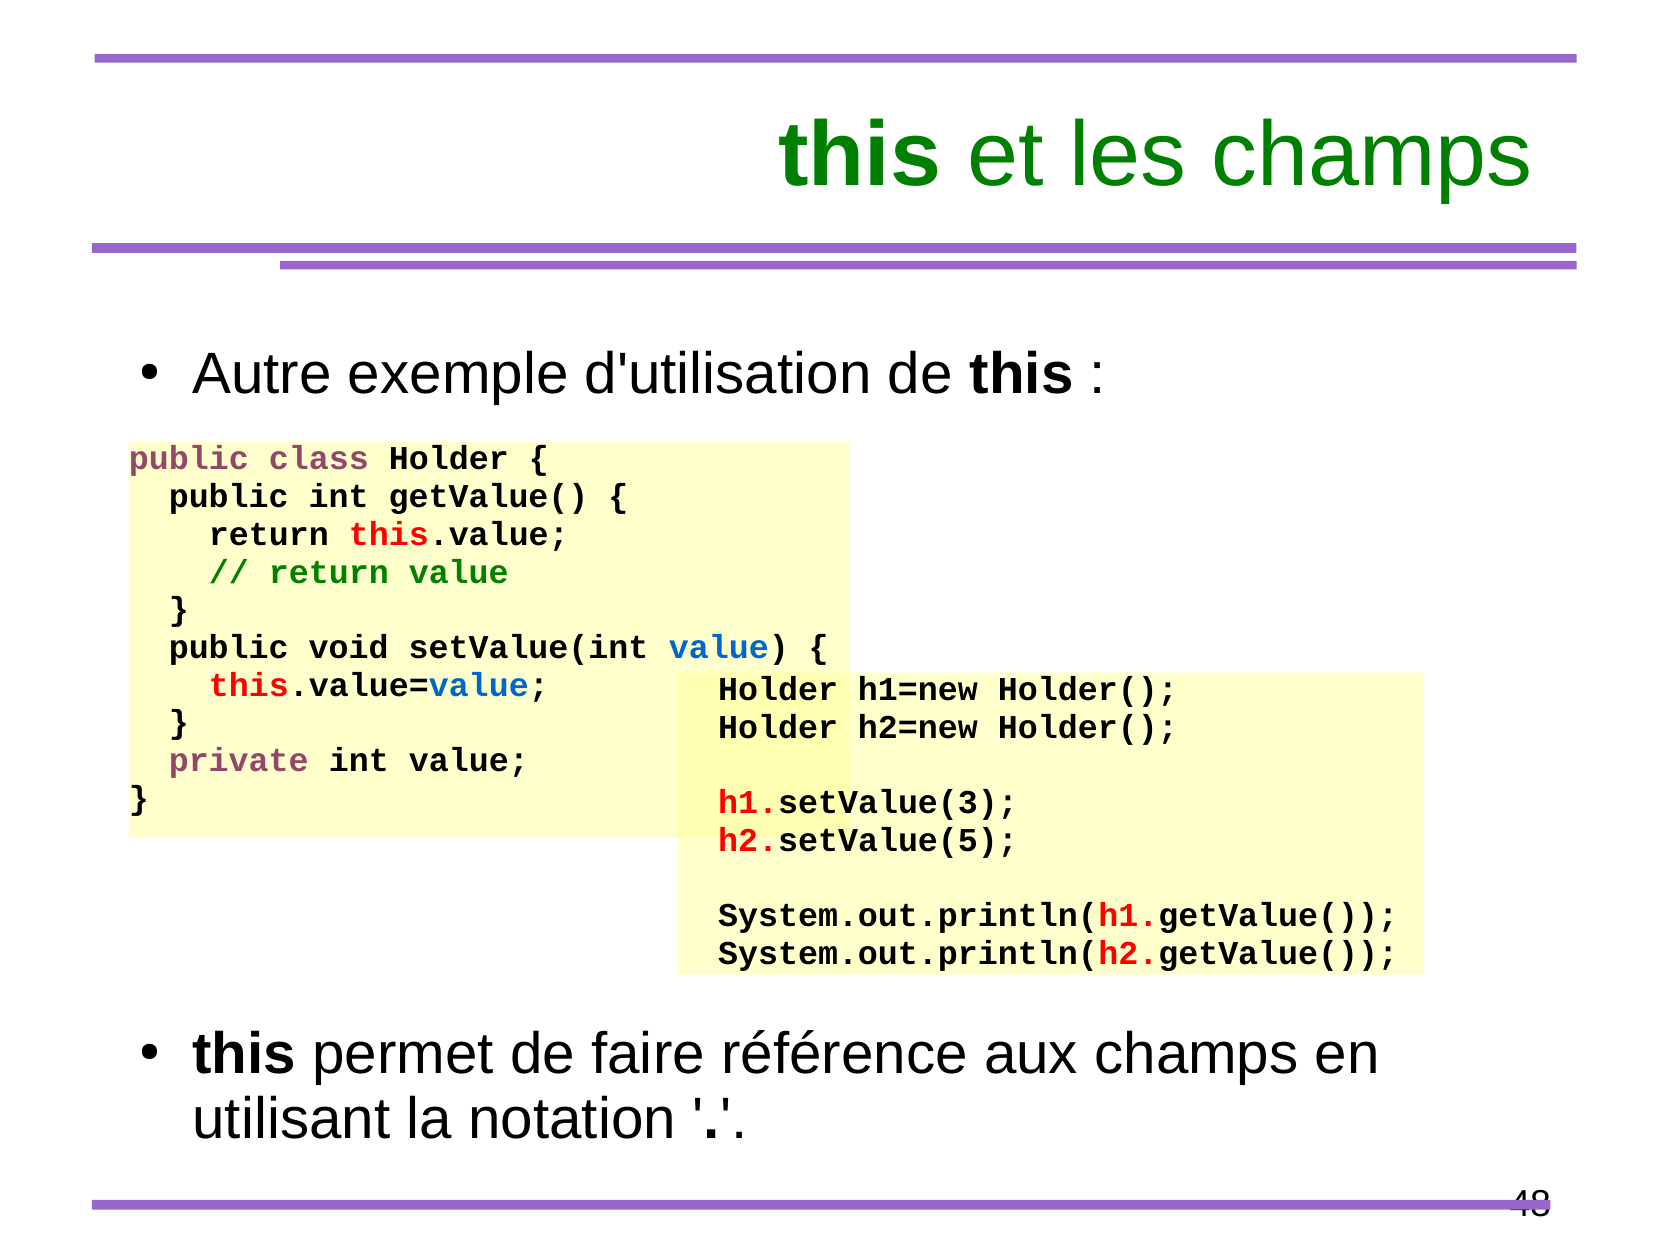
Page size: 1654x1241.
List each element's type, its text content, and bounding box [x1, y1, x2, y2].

text_box public class Holder { public int getValue() { return this.value; // return value } public void setValue(int value) { this.value=value; } private int value; } [128, 442, 850, 838]
text_box Holder h1=new Holder(); Holder h2=new Holder(); h1.setValue(3); h2.setValue(5); System.out.println(h1.getValue()); System.out.println(h2.getValue()); [678, 672, 1424, 975]
title this et les champs [121, 49, 1534, 257]
list Autre exemple d'utilisation de this : this permet de faire référence aux champs en utilisant la notation '.'. [121, 340, 1534, 1151]
